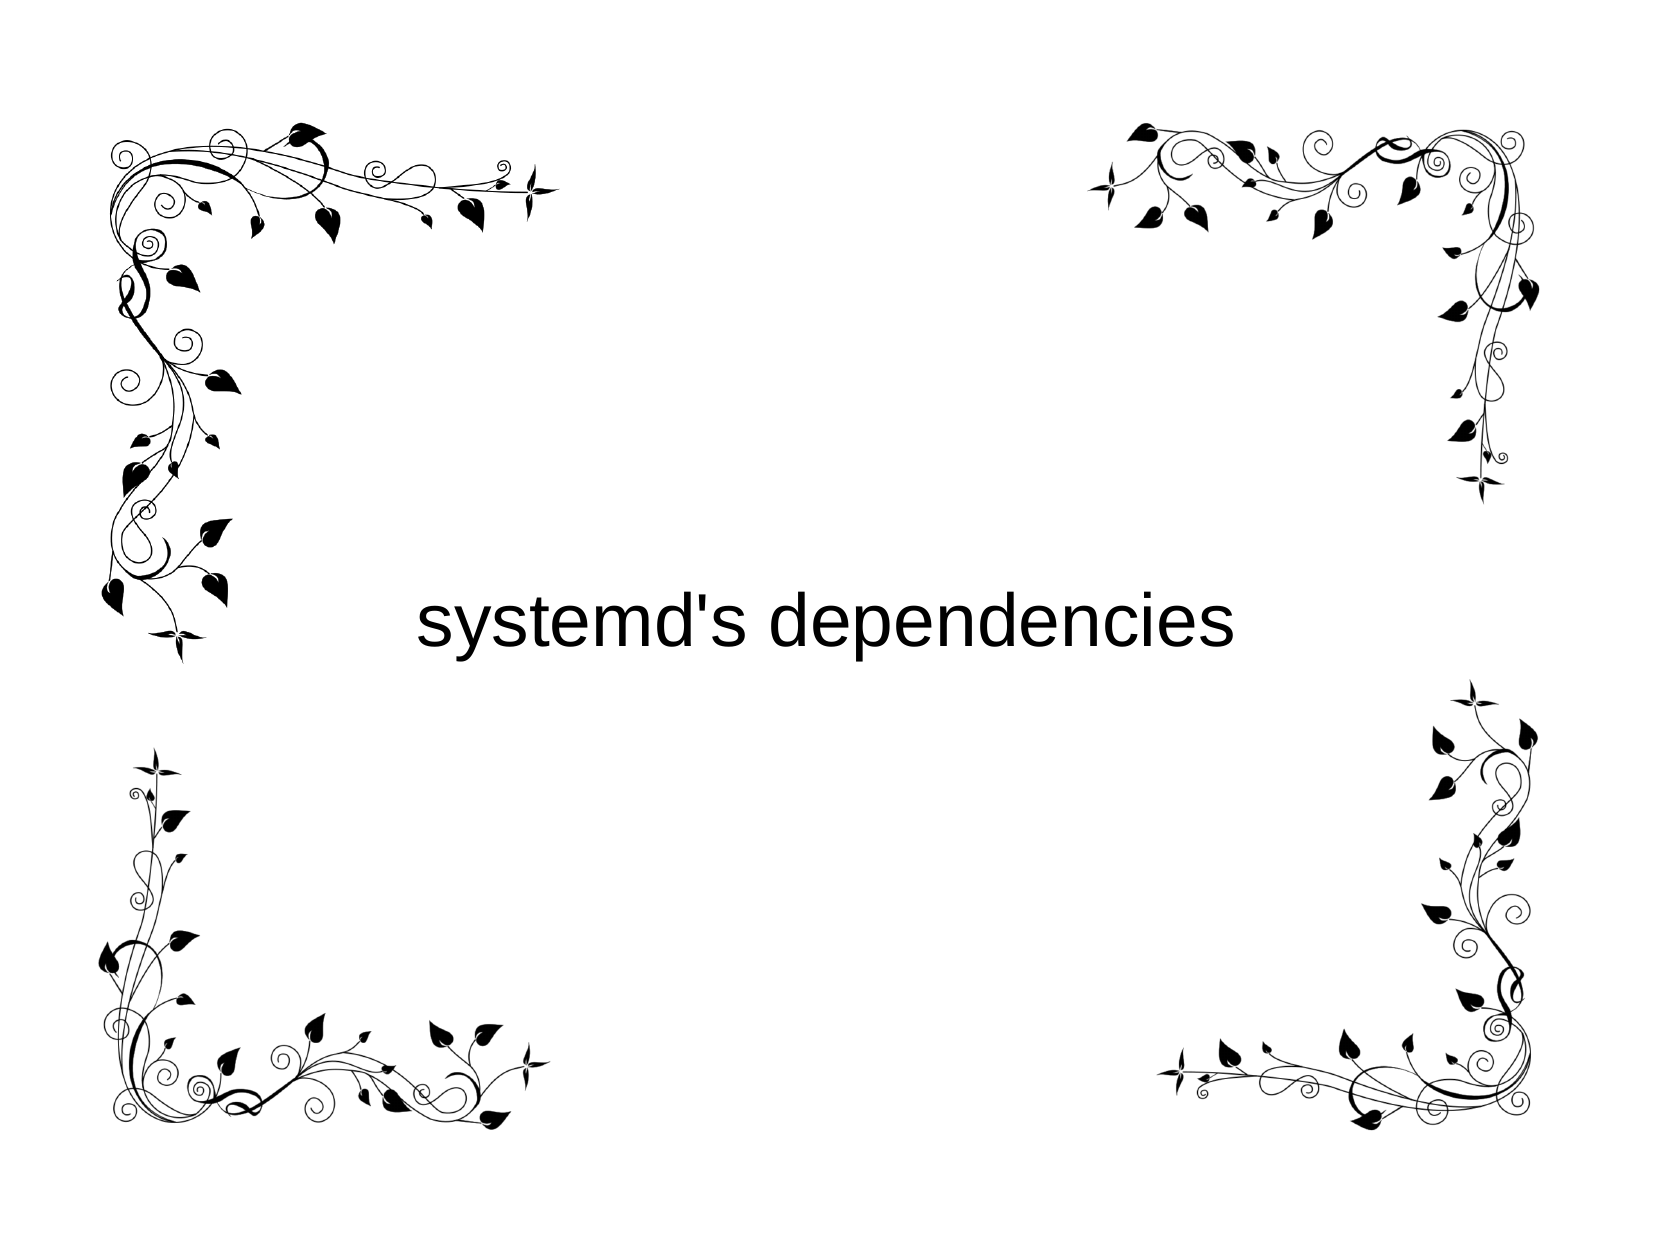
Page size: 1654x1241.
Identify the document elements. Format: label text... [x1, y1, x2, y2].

picture [1082, 115, 1545, 509]
picture [92, 743, 555, 1137]
text_box systemd's dependencies [402, 570, 1251, 670]
picture [92, 115, 564, 670]
picture [1152, 674, 1545, 1136]
